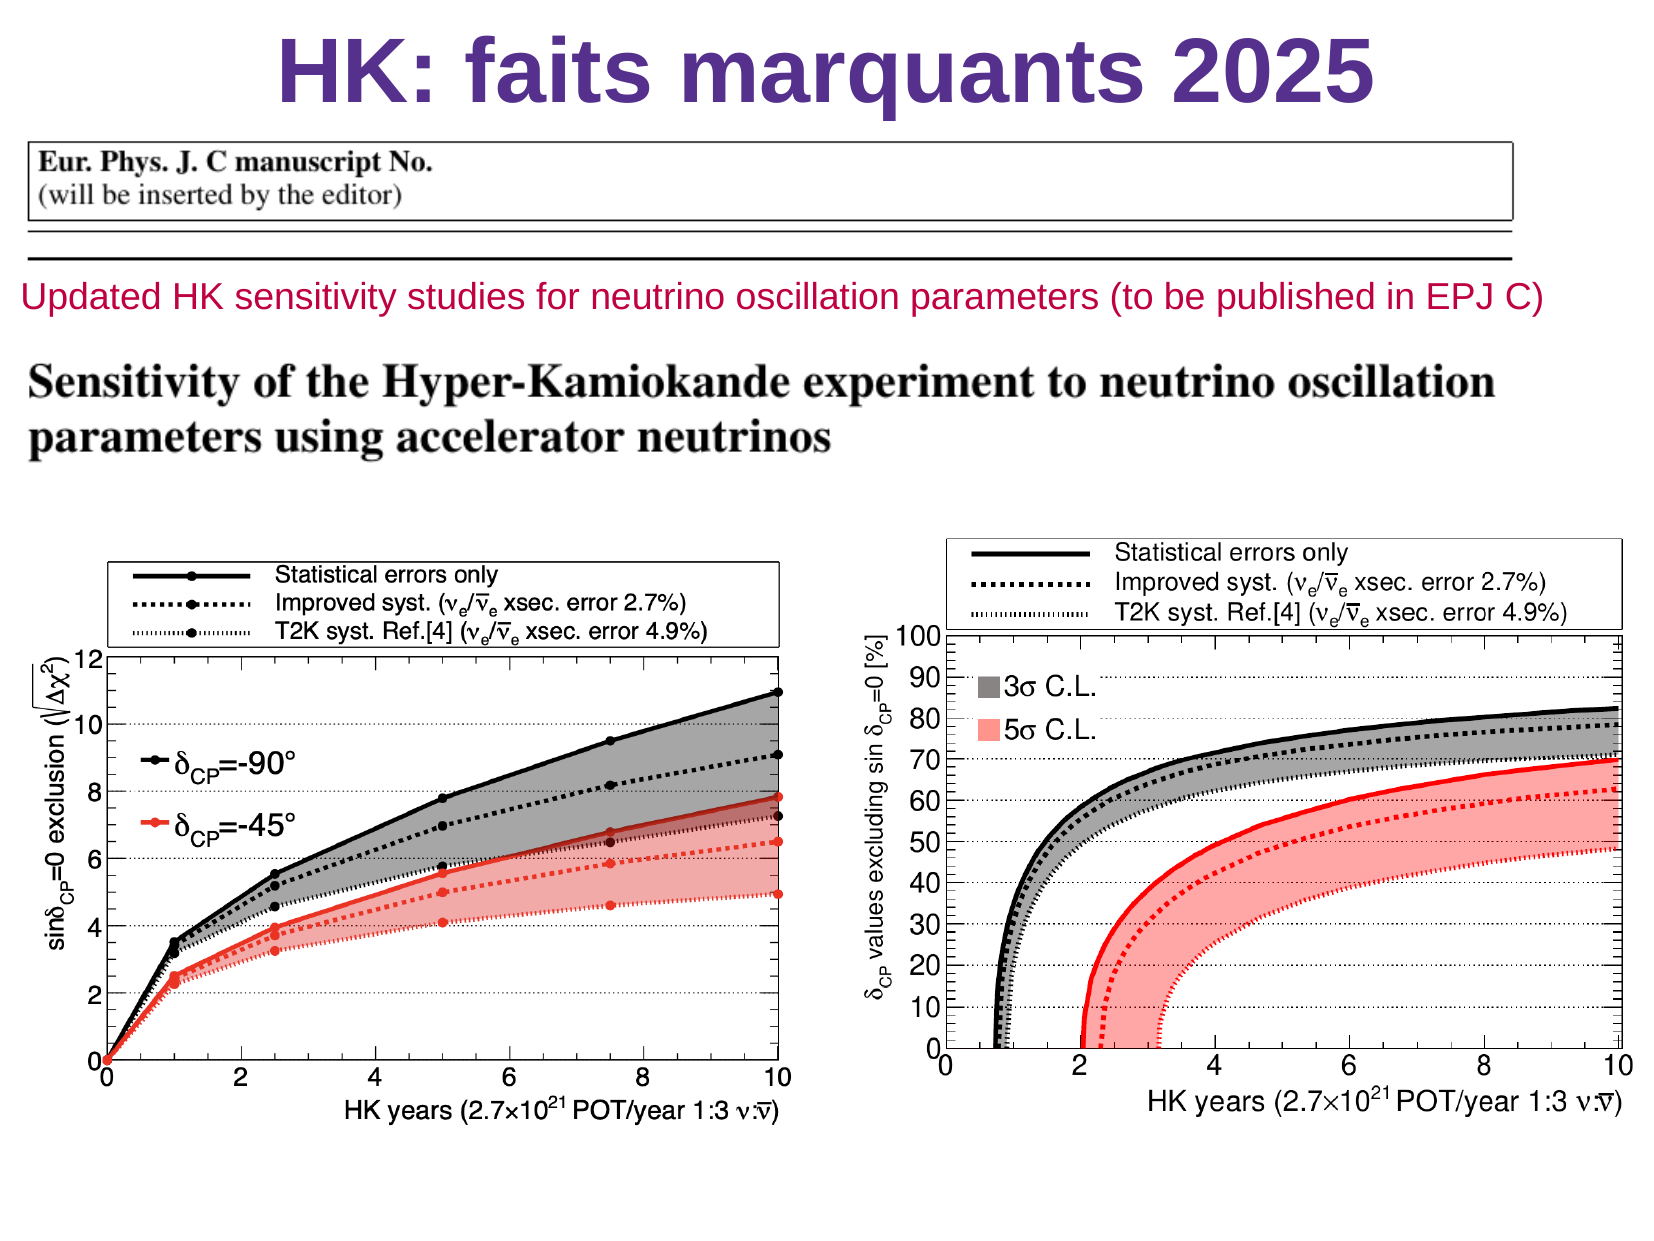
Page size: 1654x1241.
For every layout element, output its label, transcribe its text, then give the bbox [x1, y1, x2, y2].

picture [8, 546, 811, 1141]
picture [855, 527, 1639, 1126]
text_box Updated HK sensitivity studies for neutrino oscillation parameters (to be published in EPJ C) [5, 268, 1564, 365]
picture [14, 365, 1525, 466]
title HK: faits marquants 2025 [82, 0, 1571, 174]
picture [14, 129, 1525, 268]
